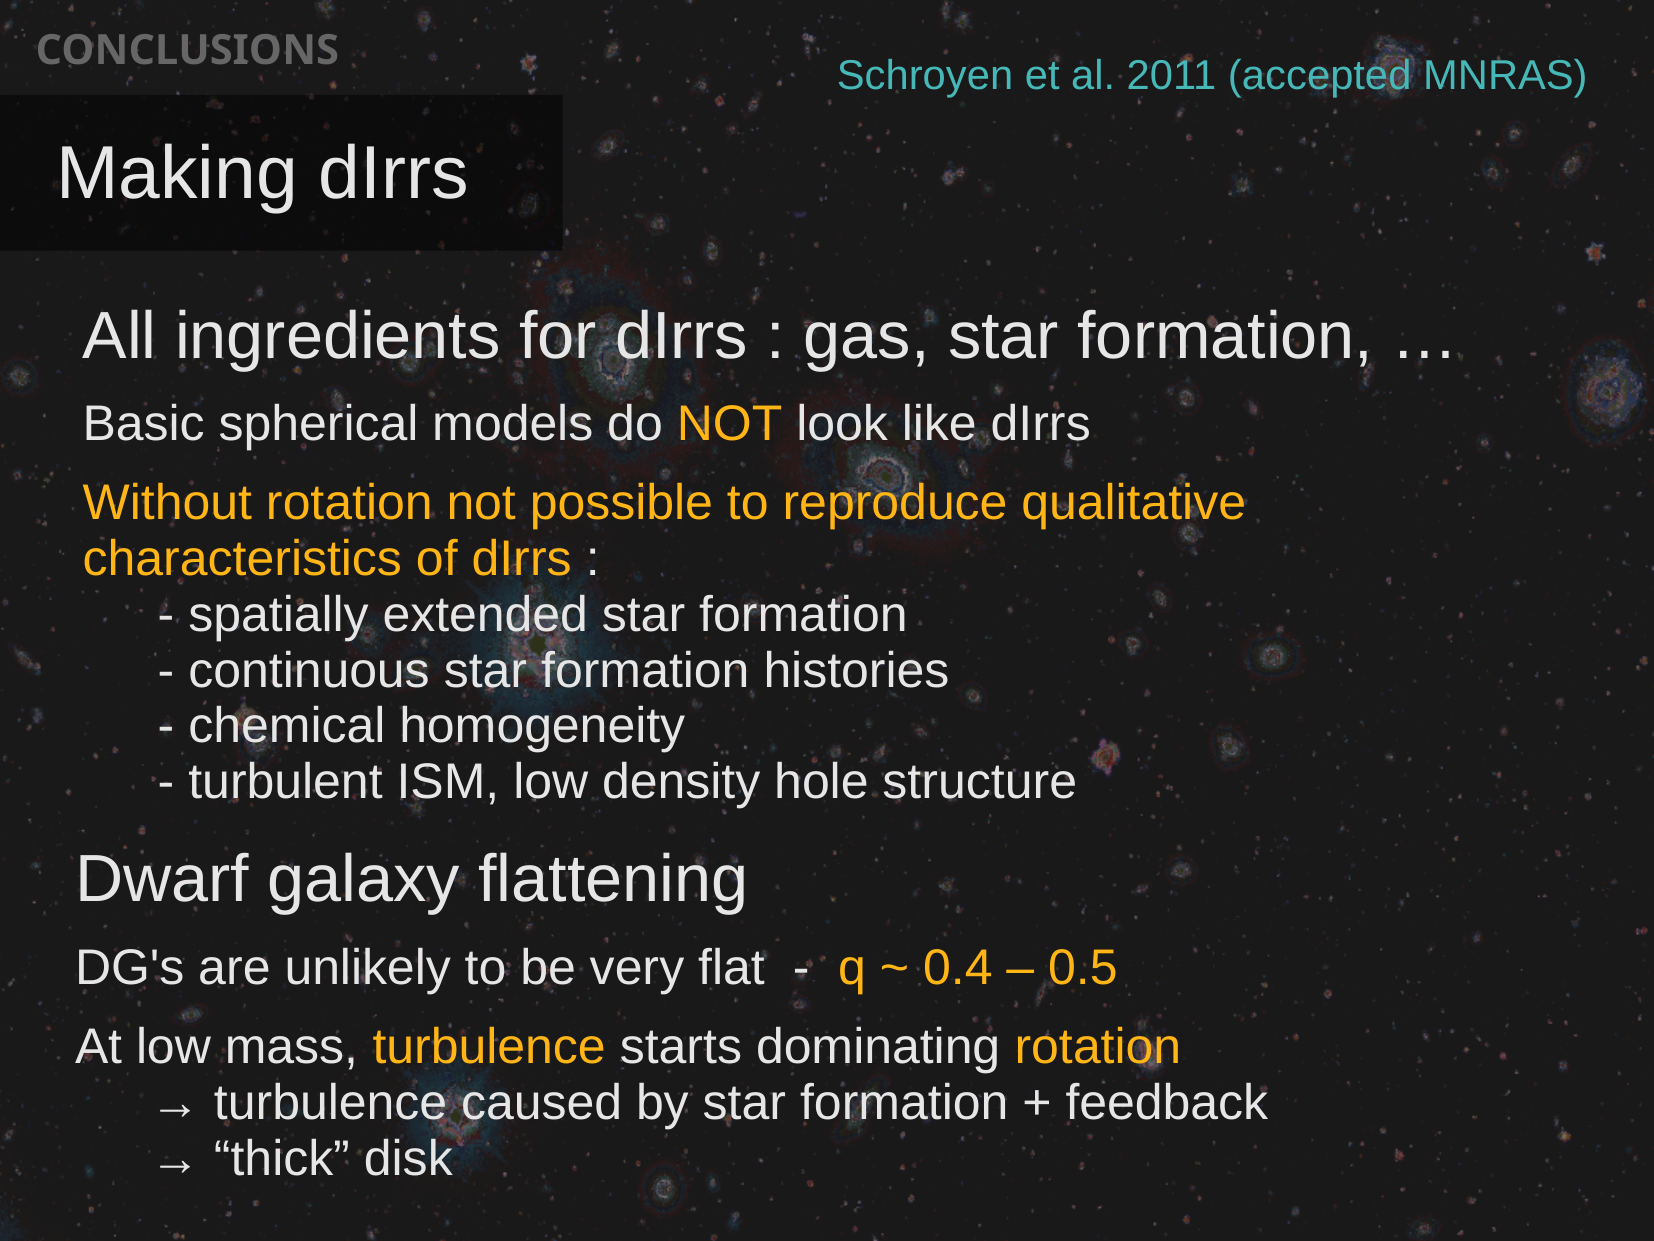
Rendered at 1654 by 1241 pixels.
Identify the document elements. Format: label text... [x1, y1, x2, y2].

picture [0, 0, 1654, 1241]
text_box Dwarf galaxy flattening DG's are unlikely to be very flat - q ~ 0.4 – 0.5 At low mass, turbulence starts dominating rotation → turbulence caused by star formation + feedback → “thick” disk [75, 841, 1613, 1186]
text_box CONCLUSIONS [0, 0, 479, 96]
subtitle All ingredients for dIrrs : gas, star formation, … Basic spherical models do NOT look like dIrrs Without rotation not possible to reproduce qualitative characteristics of dIrrs : - spatially extended star formation - continuous star formation histories - chemical homogeneity - turbulent ISM, low density hole structure [82, 297, 1571, 841]
text_box Schroyen et al. 2011 (accepted MNRAS) [836, 47, 1617, 104]
title Making dIrrs [0, 94, 563, 251]
